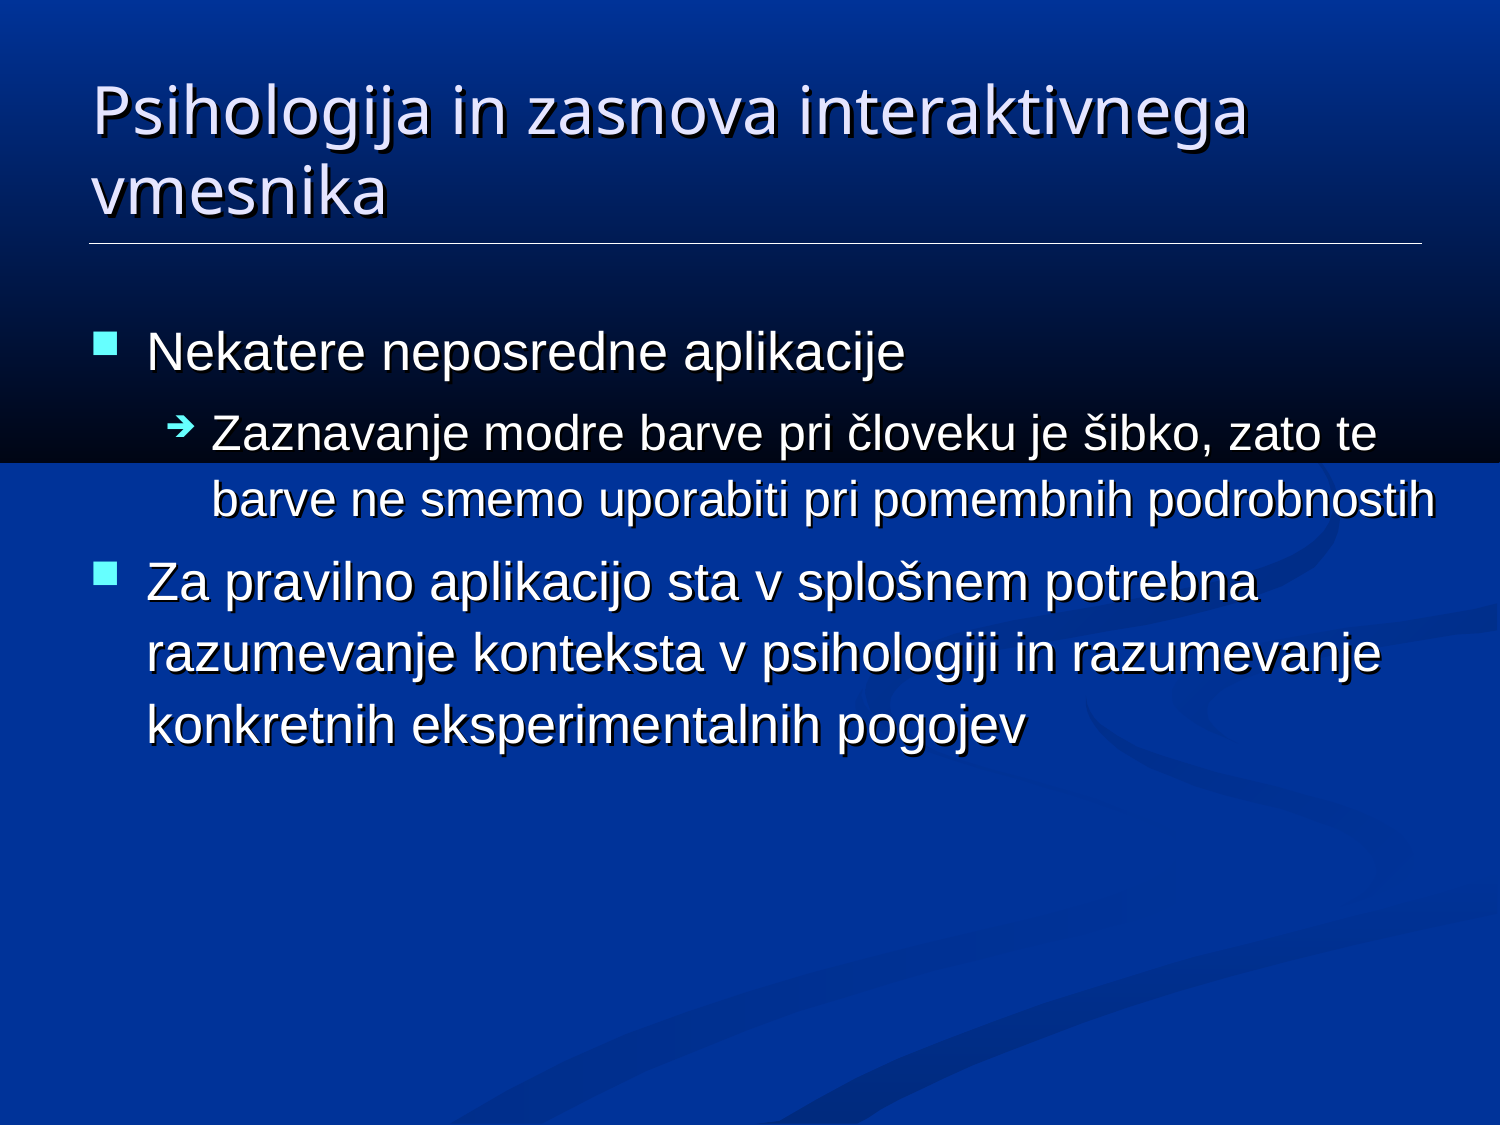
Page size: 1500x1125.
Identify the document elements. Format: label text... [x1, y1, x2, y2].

list Nekatere neposredne aplikacije Zaznavanje modre barve pri človeku je šibko, zato te barve ne smemo uporabiti pri pomembnih podrobnostih Za pravilno aplikacijo sta v splošnem potrebna razumevanje konteksta v psihologiji in razumevanje konkretnih eksperimentalnih pogojev [74, 302, 1459, 965]
text_box Psihologija in zasnova interaktivnega vmesnika [76, 54, 1352, 242]
